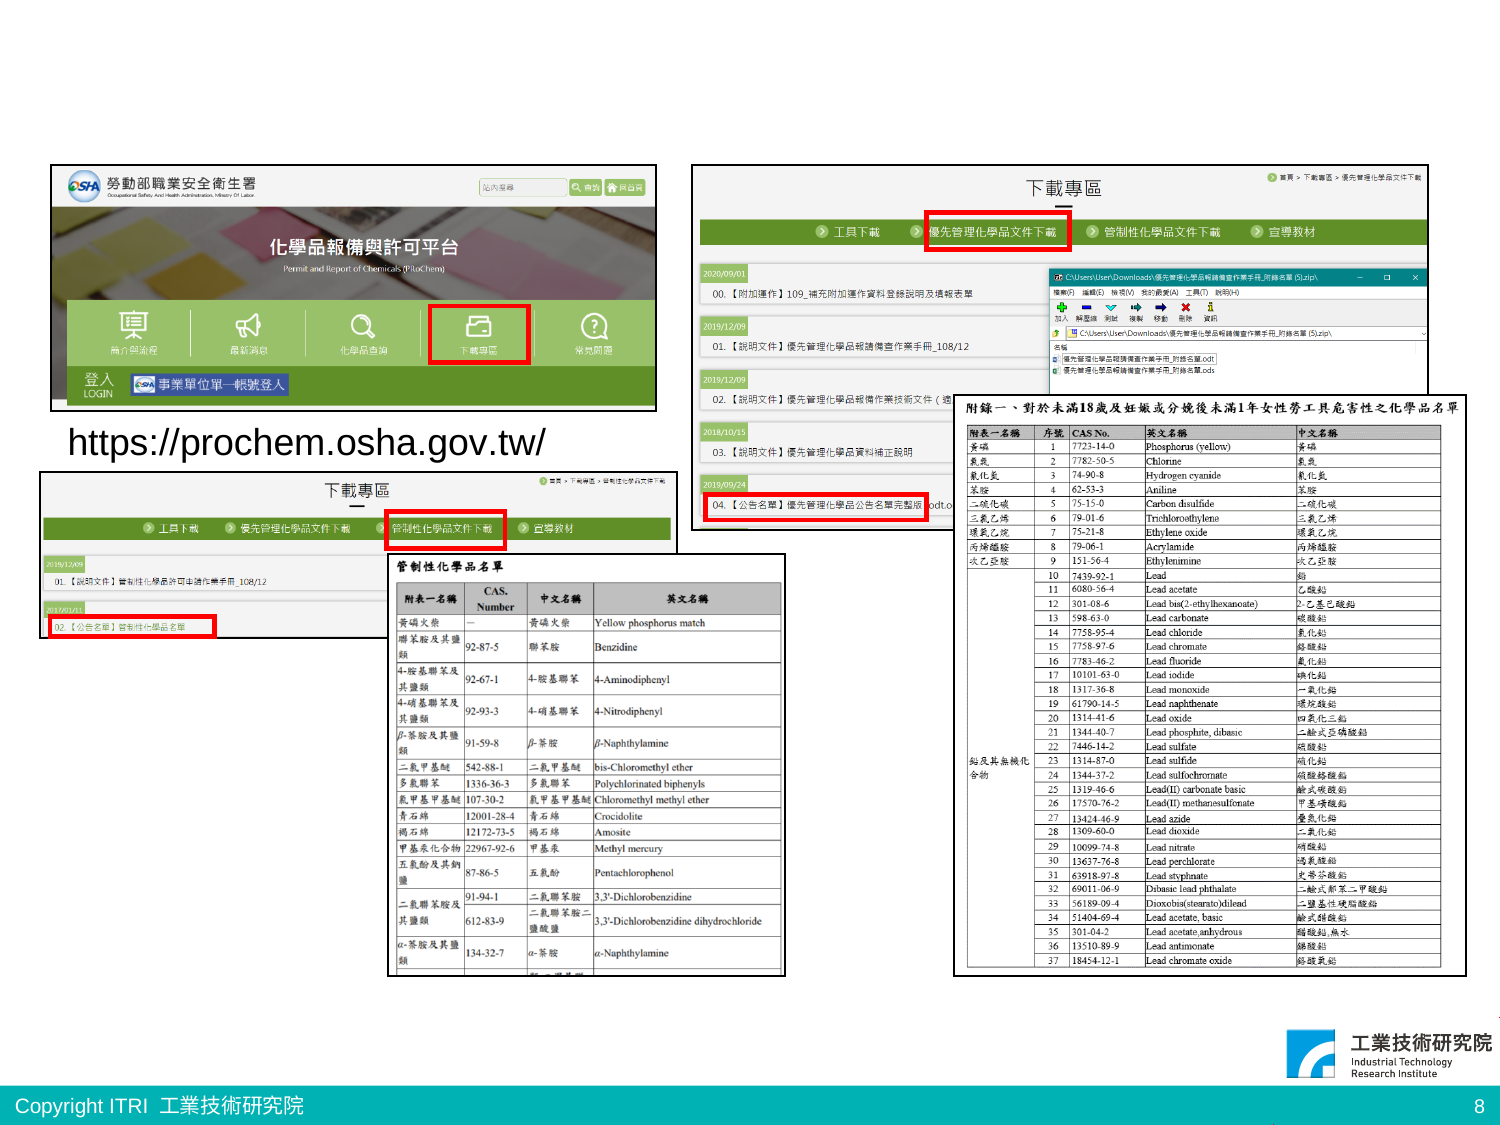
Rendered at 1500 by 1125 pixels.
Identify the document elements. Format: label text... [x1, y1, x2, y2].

picture [40, 472, 677, 637]
text_box <編號> [1406, 1085, 1500, 1125]
picture [955, 395, 1465, 976]
picture [52, 619, 212, 634]
text_box https://prochem.osha.gov.tw/ [52, 409, 562, 471]
picture [51, 166, 656, 410]
picture [692, 166, 1428, 529]
picture [389, 554, 785, 976]
